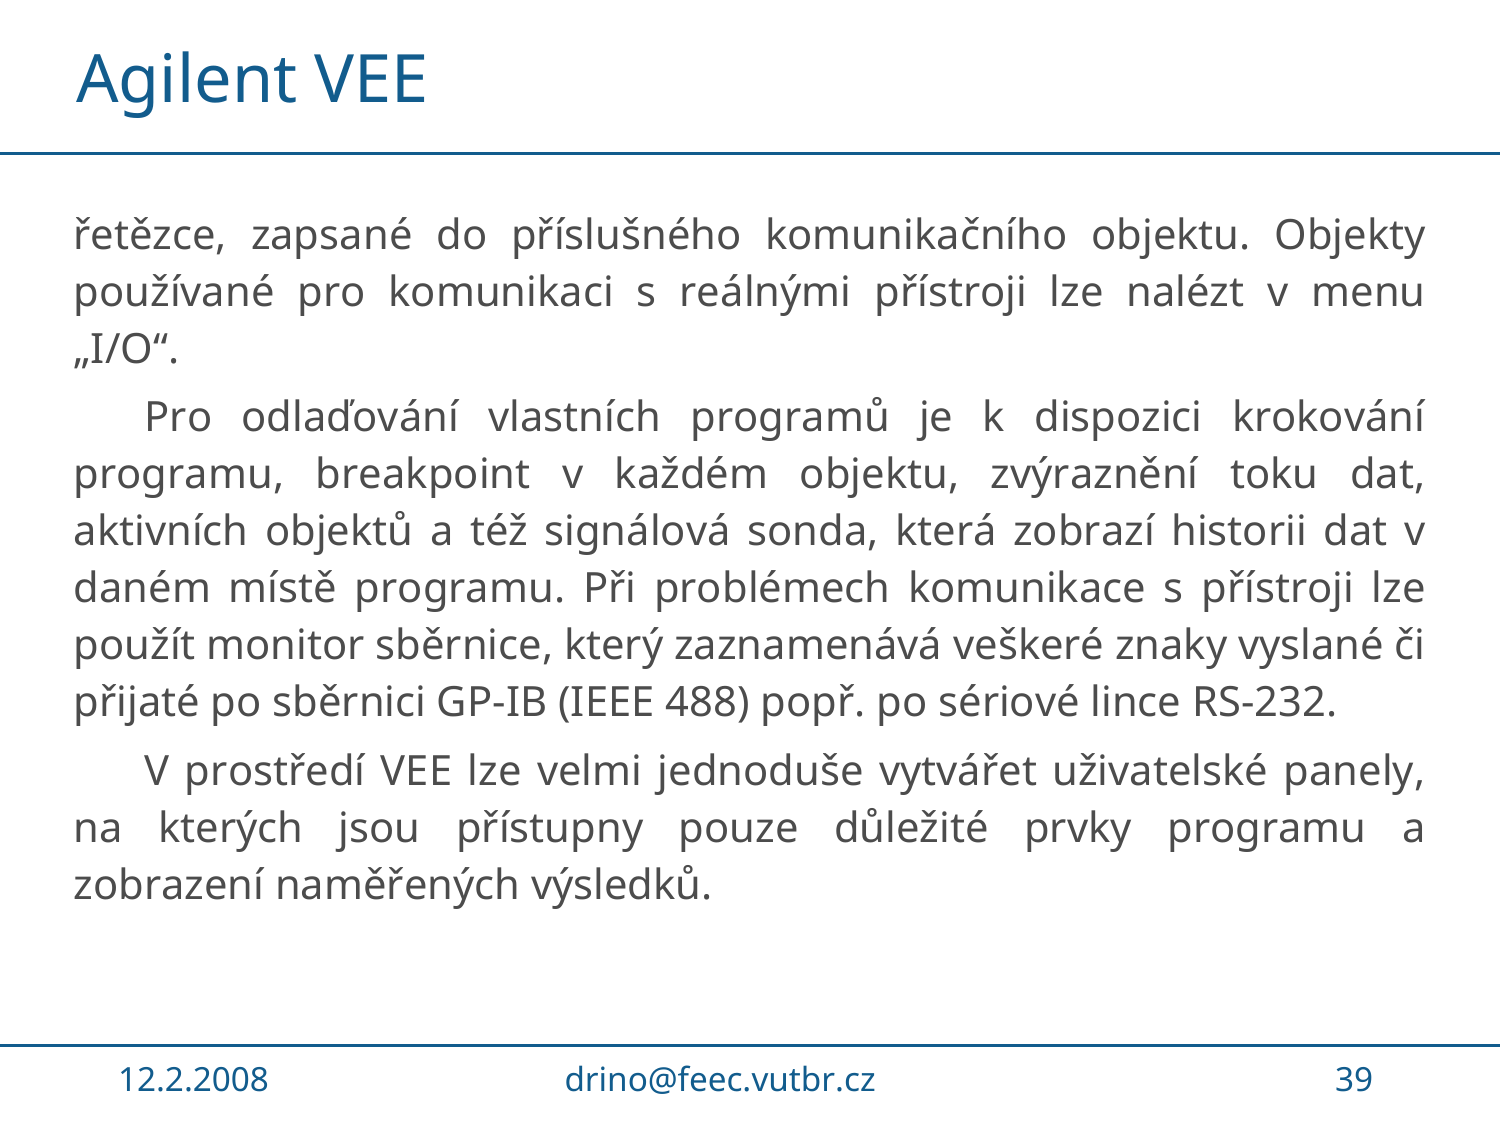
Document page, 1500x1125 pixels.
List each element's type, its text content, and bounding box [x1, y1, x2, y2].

text_box 1 [1075, 1049, 1388, 1125]
title Agilent VEE [0, 0, 1500, 152]
text_box drino@feec.vutbr.cz [454, 1049, 987, 1125]
text_box 12.2.2008 [103, 1049, 432, 1125]
text_box řetězce, zapsané do příslušného komunikačního objektu. Objekty používané pro komunikaci s reálnými přístroji lze nalézt v menu „I/O“. Pro odlaďování vlastních programů je k dispozici krokování programu, breakpoint v každém objektu, zvýraznění toku dat, aktivních objektů a též signálová sonda, která zobrazí historii dat v daném místě programu. Při problémech komunikace s přístroji lze použít monitor sběrnice, který zaznamenává veškeré znaky vyslané či přijaté po sběrnici GP-IB (IEEE 488) popř. po sériové lince RS-232. V prostředí VEE lze velmi jednoduše vytvářet uživatelské panely, na kterých jsou přístupny pouze důležité prvky programu a zobrazení naměřených výsledků. [59, 196, 1442, 920]
